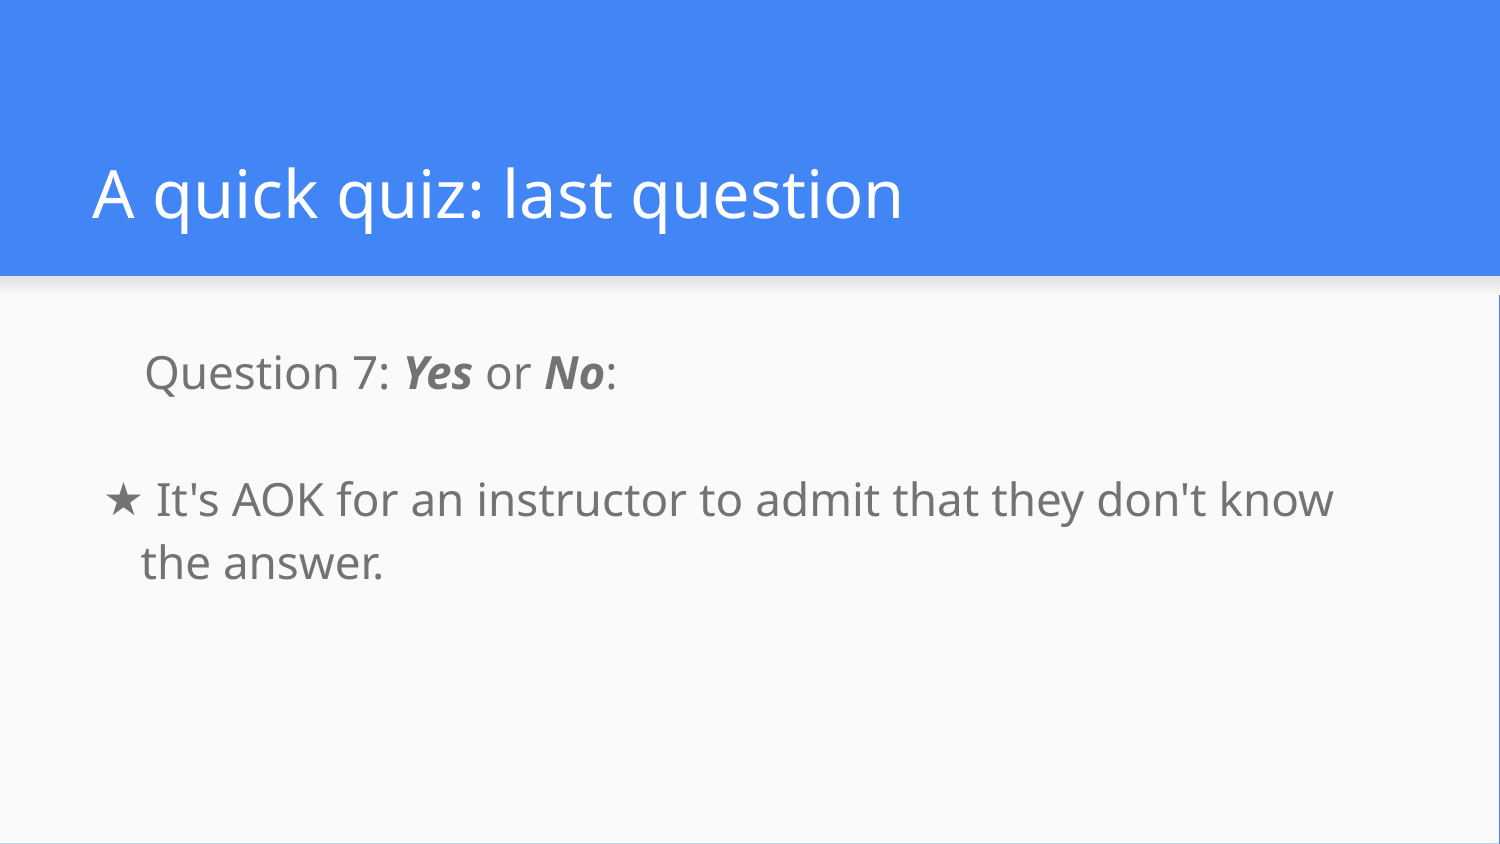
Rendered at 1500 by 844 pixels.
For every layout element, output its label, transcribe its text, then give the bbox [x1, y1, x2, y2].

title A quick quiz: last question [77, 121, 1427, 248]
list Question 7: Yes or No: It's AOK for an instructor to admit that they don't know the answer. [50, 320, 1400, 766]
